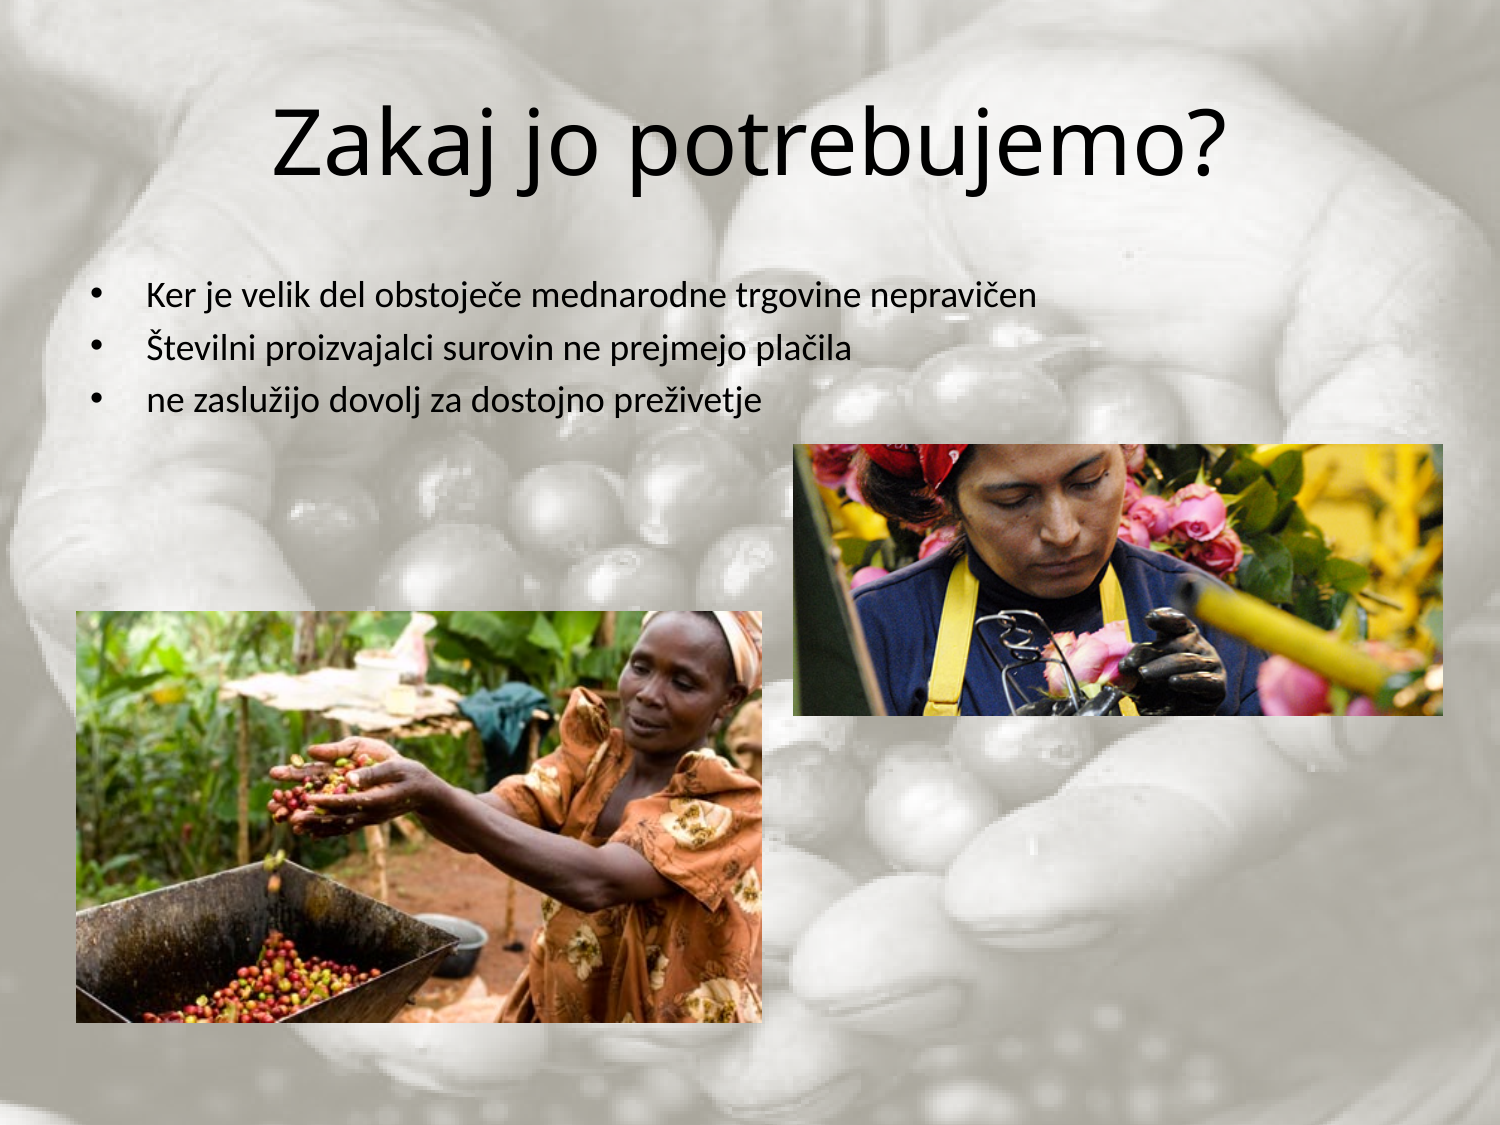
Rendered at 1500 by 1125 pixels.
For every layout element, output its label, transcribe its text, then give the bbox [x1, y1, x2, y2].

picture [0, 0, 1500, 1125]
title Zakaj jo potrebujemo? [75, 45, 1425, 233]
list Ker je velik del obstoječe mednarodne trgovine nepravičen Številni proizvajalci surovin ne prejmejo plačila ne zaslužijo dovolj za dostojno preživetje [75, 262, 1425, 1005]
